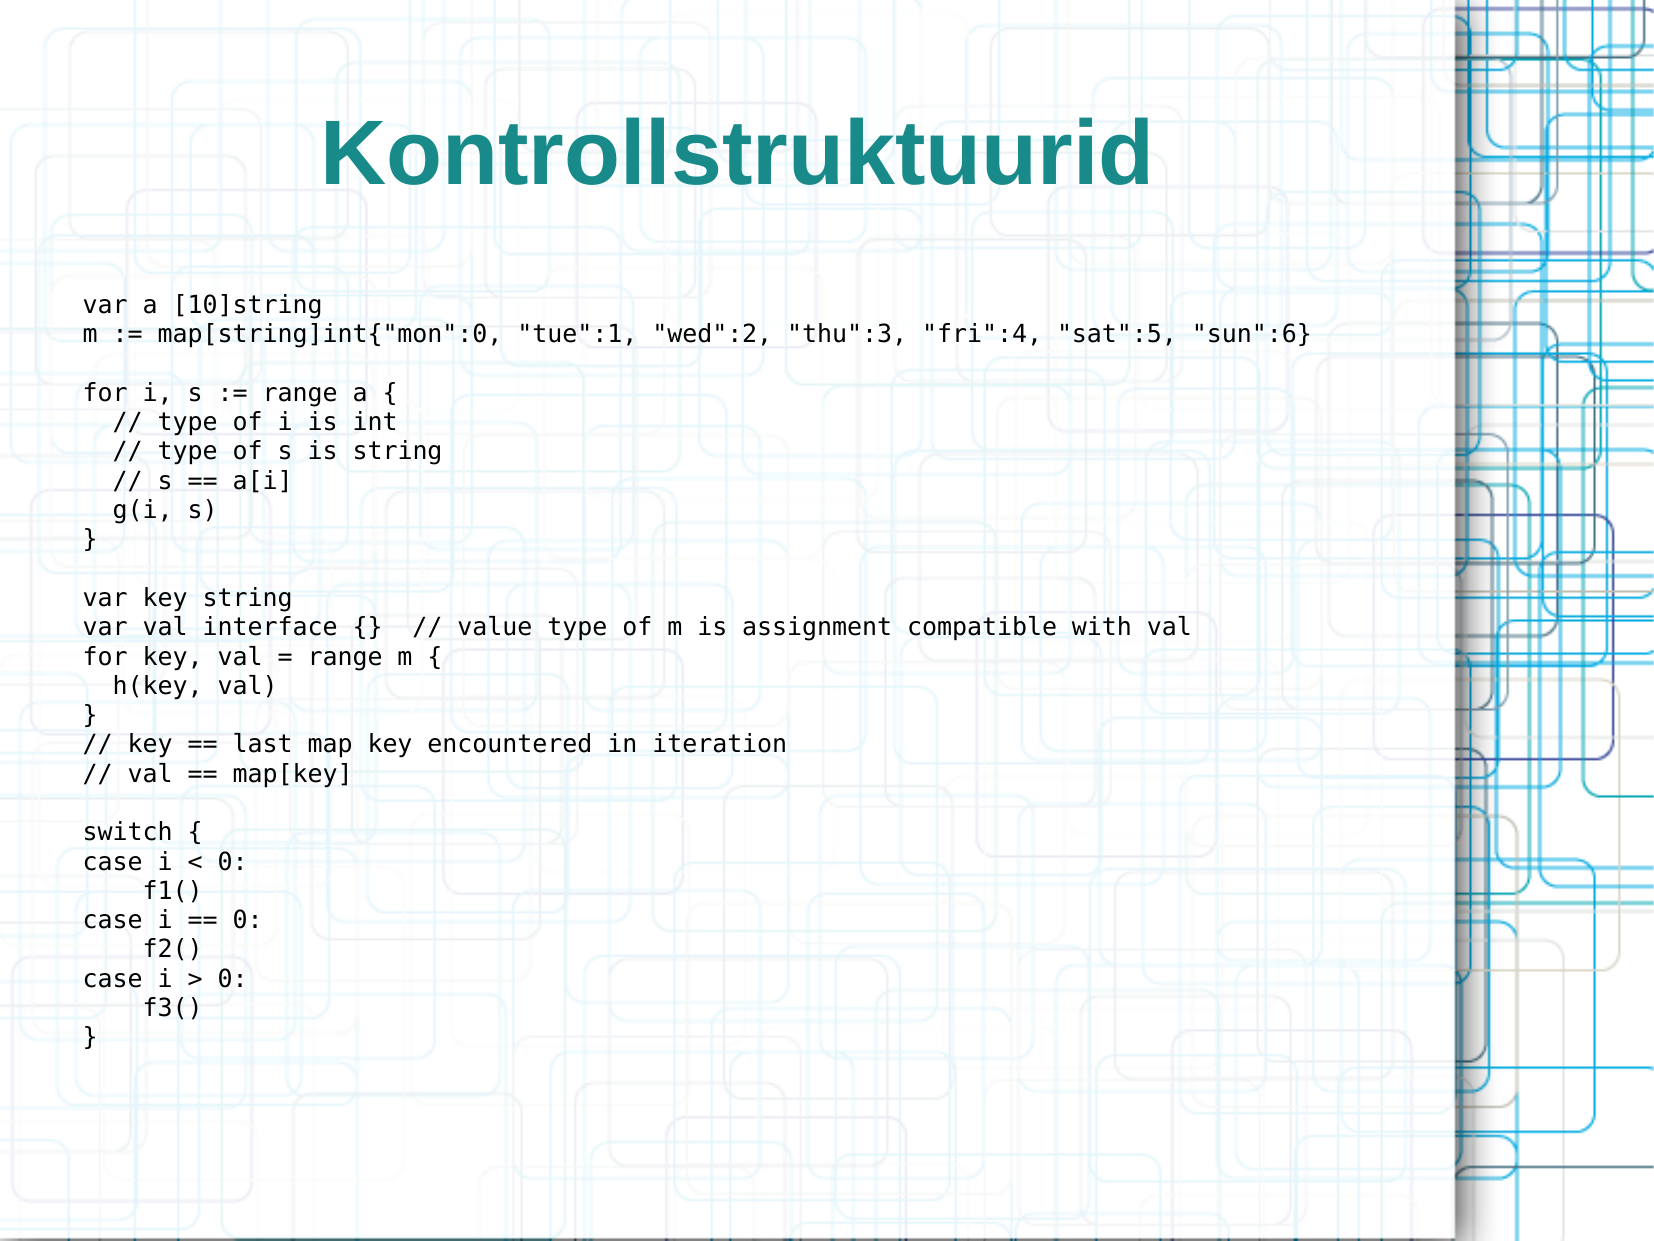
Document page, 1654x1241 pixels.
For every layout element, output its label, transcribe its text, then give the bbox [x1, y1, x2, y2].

list var a [10]string m := map[string]int{"mon":0, "tue":1, "wed":2, "thu":3, "fri":4, "sat":5, "sun":6} for i, s := range a { // type of i is int // type of s is string // s == a[i] g(i, s) } var key string var val interface {} // value type of m is assignment compatible with val for key, val = range m { h(key, val) } // key == last map key encountered in iteration // val == map[key] switch { case i < 0: f1() case i == 0: f2() case i > 0: f3() } [82, 290, 1418, 1094]
picture [0, 0, 1654, 1241]
title Kontrollstruktuurid [59, 56, 1418, 250]
